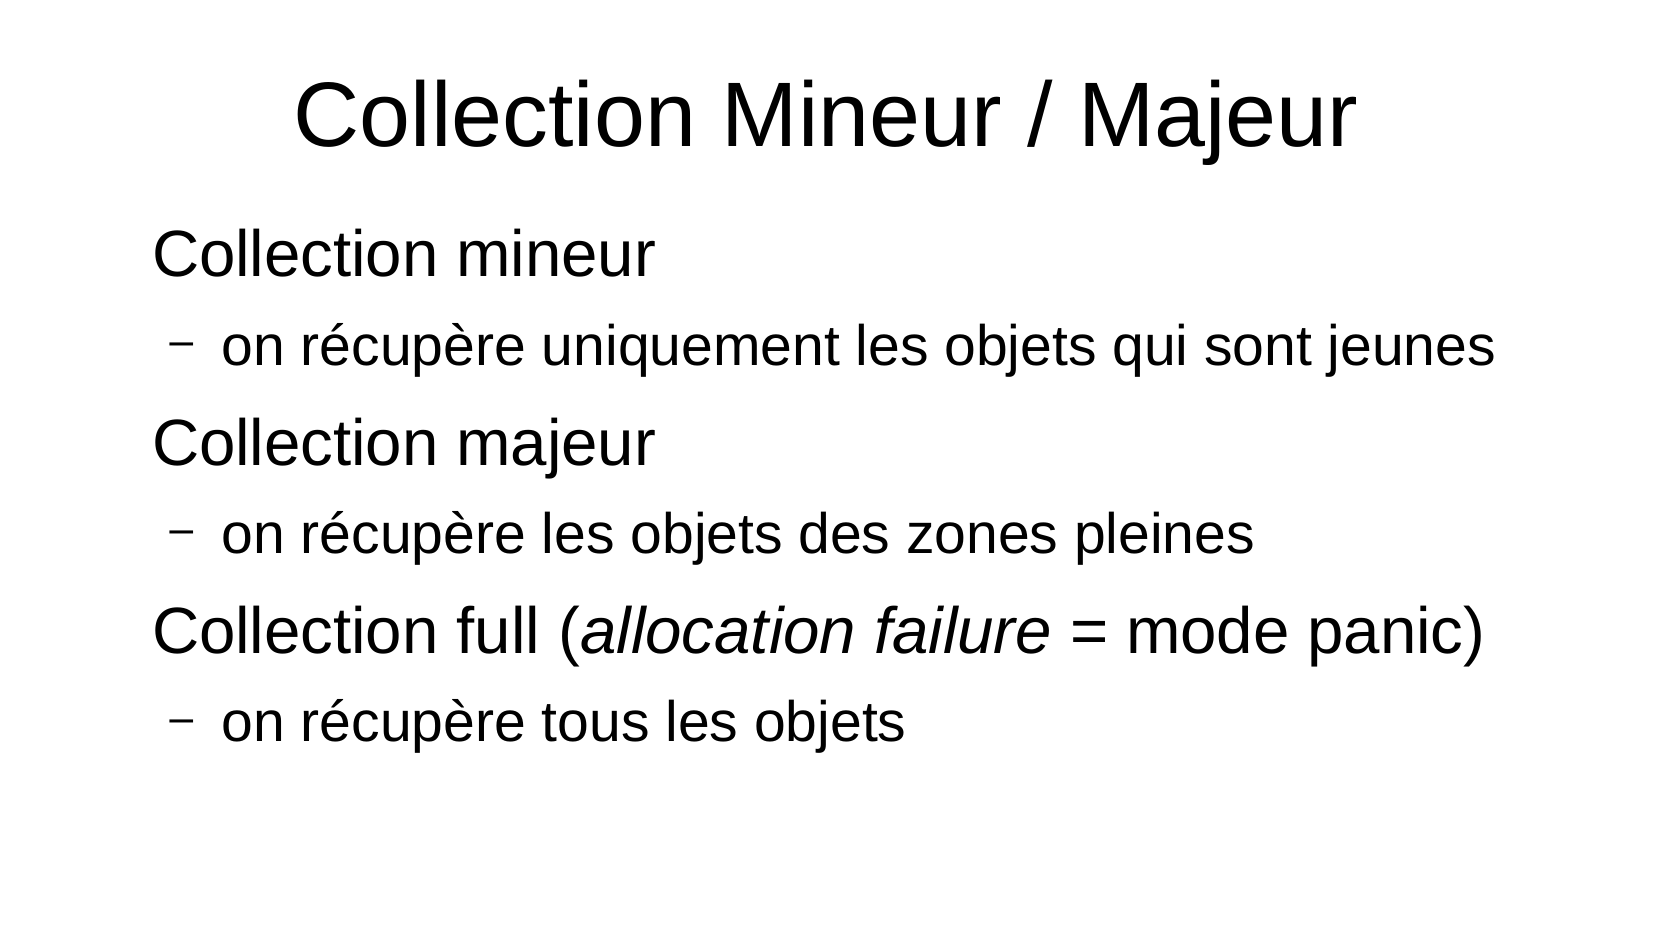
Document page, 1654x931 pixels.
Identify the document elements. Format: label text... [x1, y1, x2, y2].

title Collection Mineur / Majeur [82, 37, 1571, 193]
list Collection mineur on récupère uniquement les objets qui sont jeunes Collection majeur on récupère les objets des zones pleines Collection full (allocation failure = mode panic) on récupère tous les objets [82, 217, 1571, 758]
